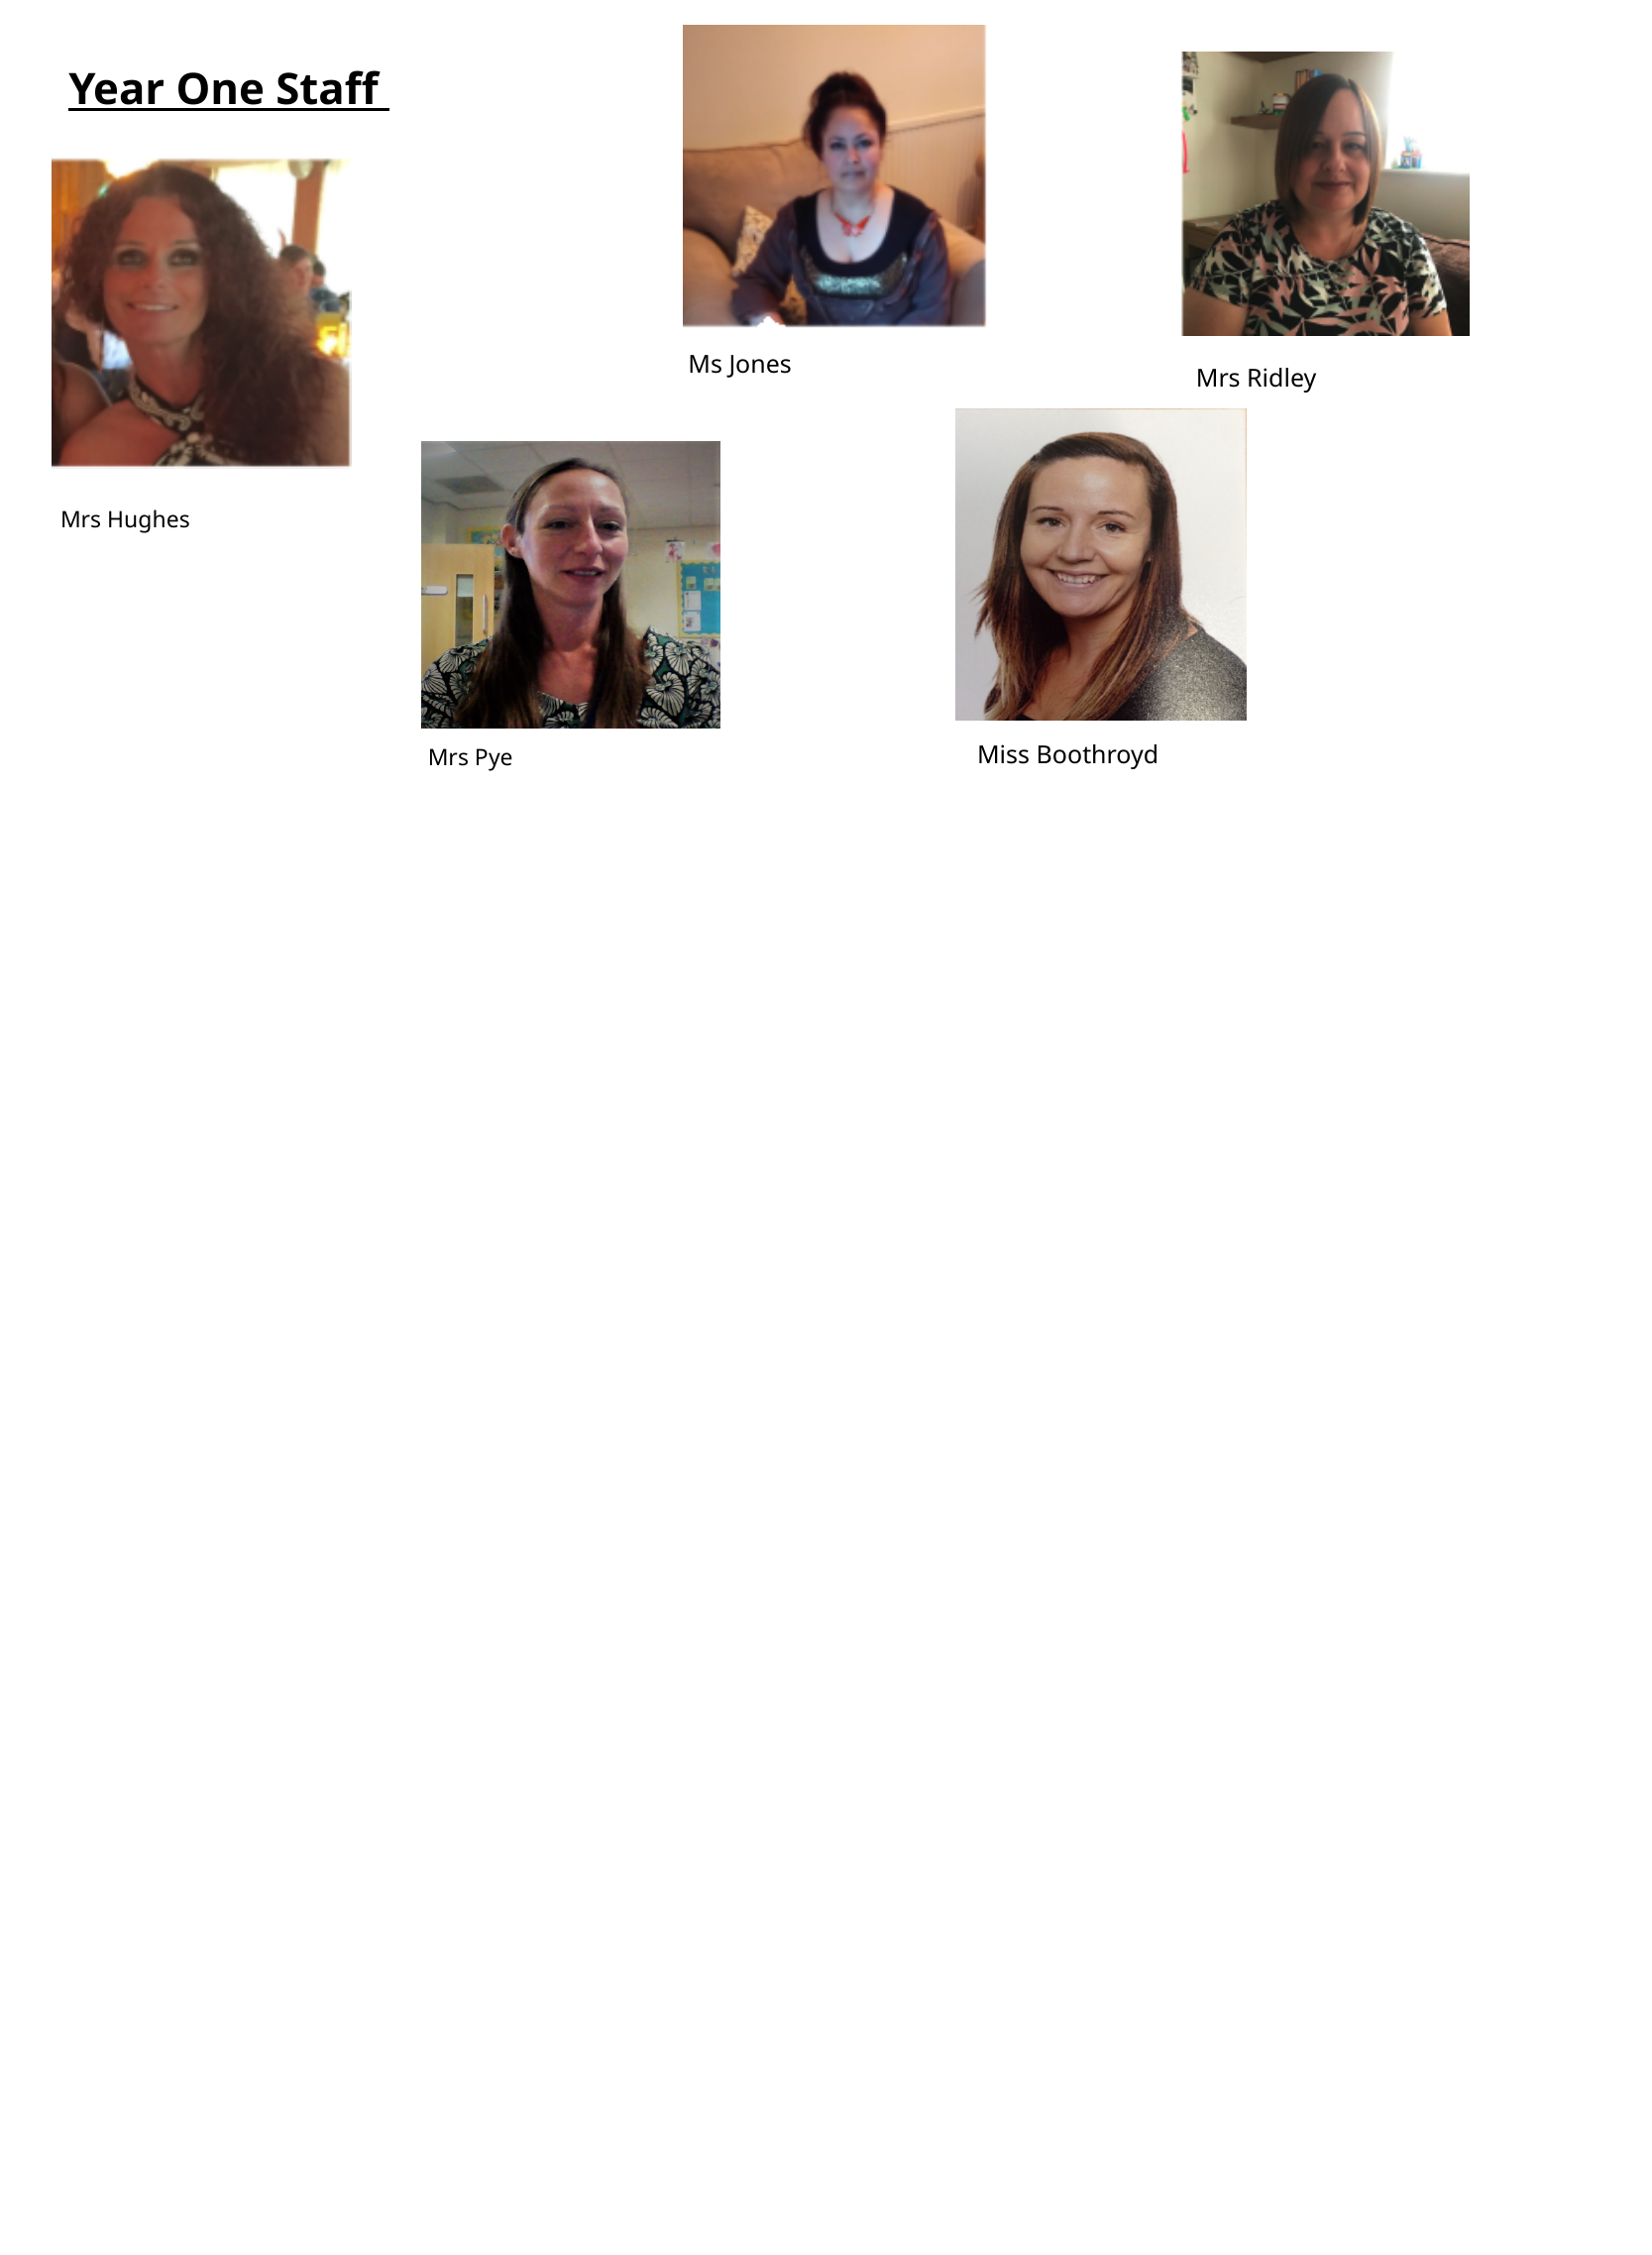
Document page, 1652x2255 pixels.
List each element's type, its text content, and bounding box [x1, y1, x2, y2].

picture [421, 441, 720, 729]
text_box Mrs Ridley [1180, 355, 1412, 400]
text_box Miss Boothroyd [962, 731, 1280, 776]
picture [52, 158, 352, 469]
picture [955, 408, 1247, 721]
text_box Ms Jones [673, 340, 897, 387]
picture [1180, 52, 1470, 336]
text_box Year One Staff [54, 54, 653, 122]
text_box Mrs Pye [412, 734, 615, 778]
text_box Mrs Hughes [46, 498, 310, 541]
picture [683, 26, 993, 332]
